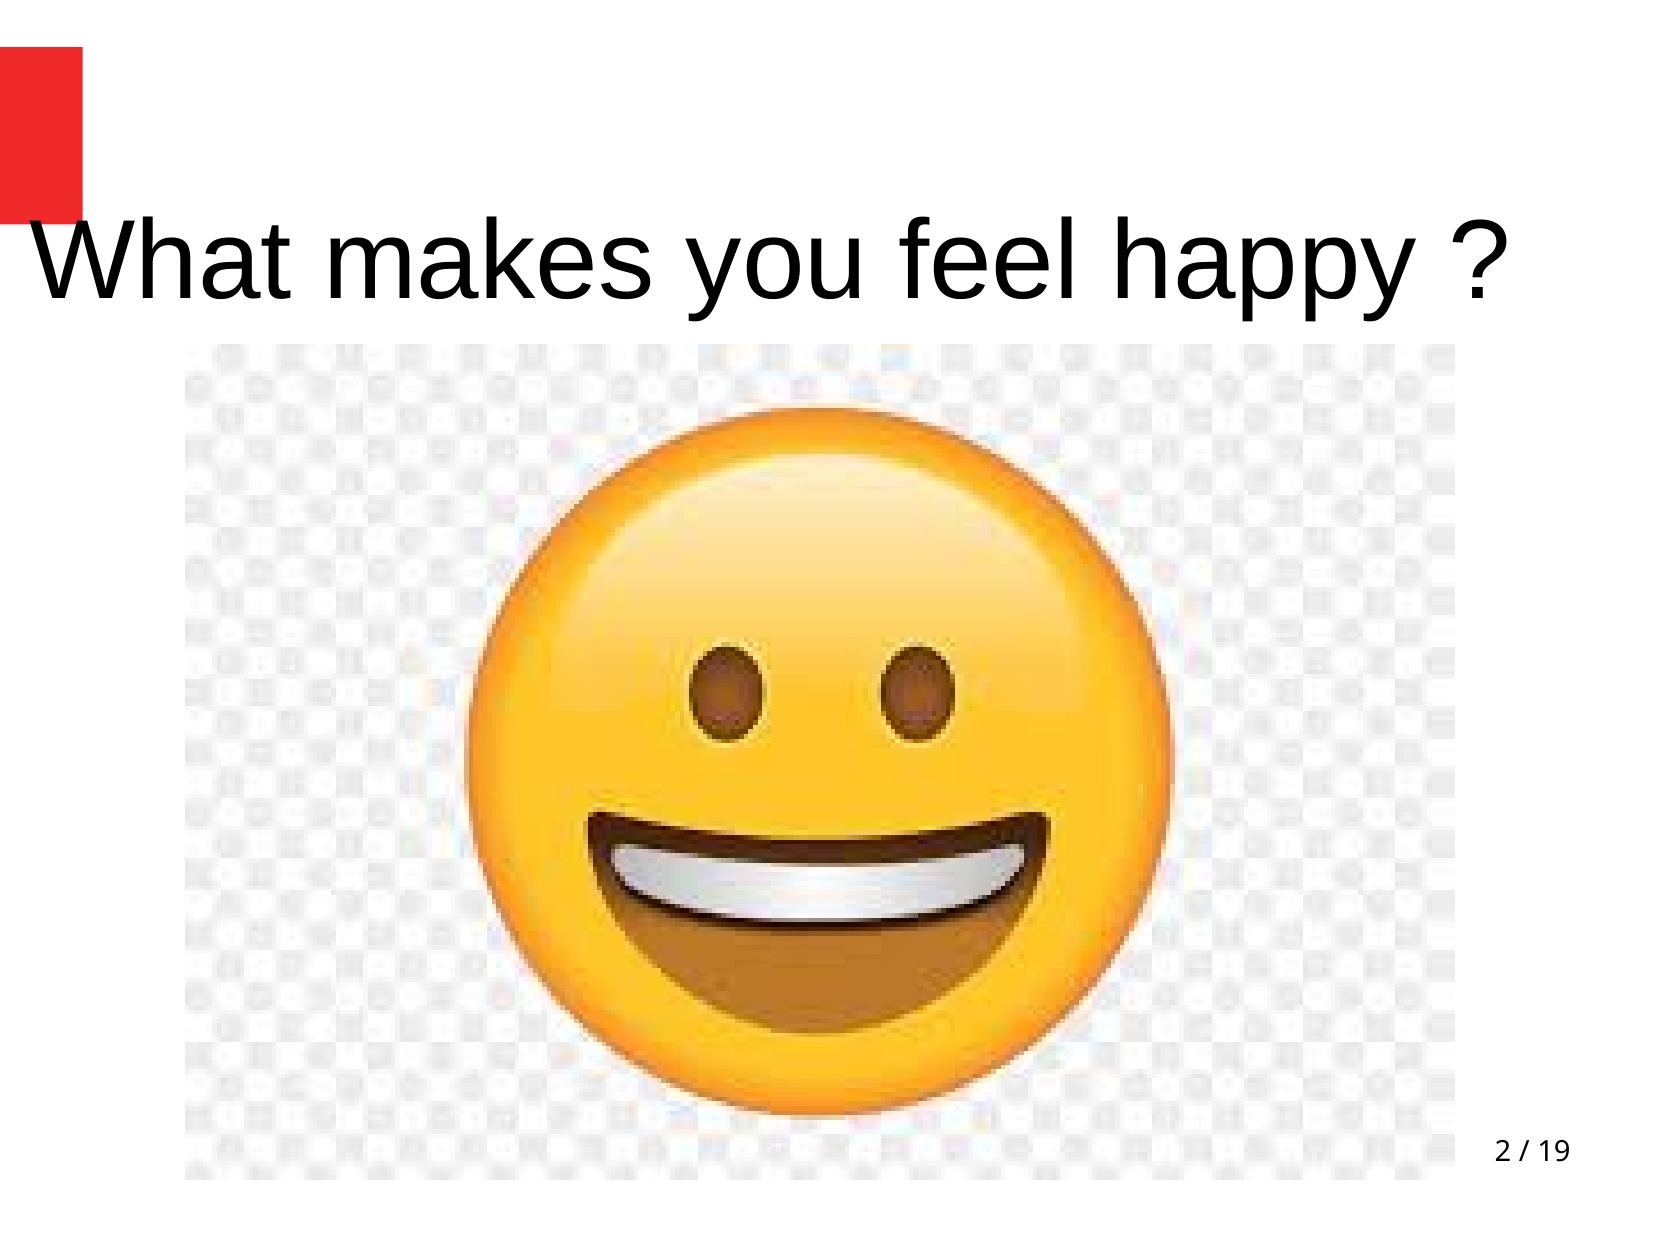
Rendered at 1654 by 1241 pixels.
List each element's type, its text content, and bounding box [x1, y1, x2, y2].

text_box What makes you feel happy ? [15, 189, 1620, 331]
picture [185, 344, 1456, 1180]
